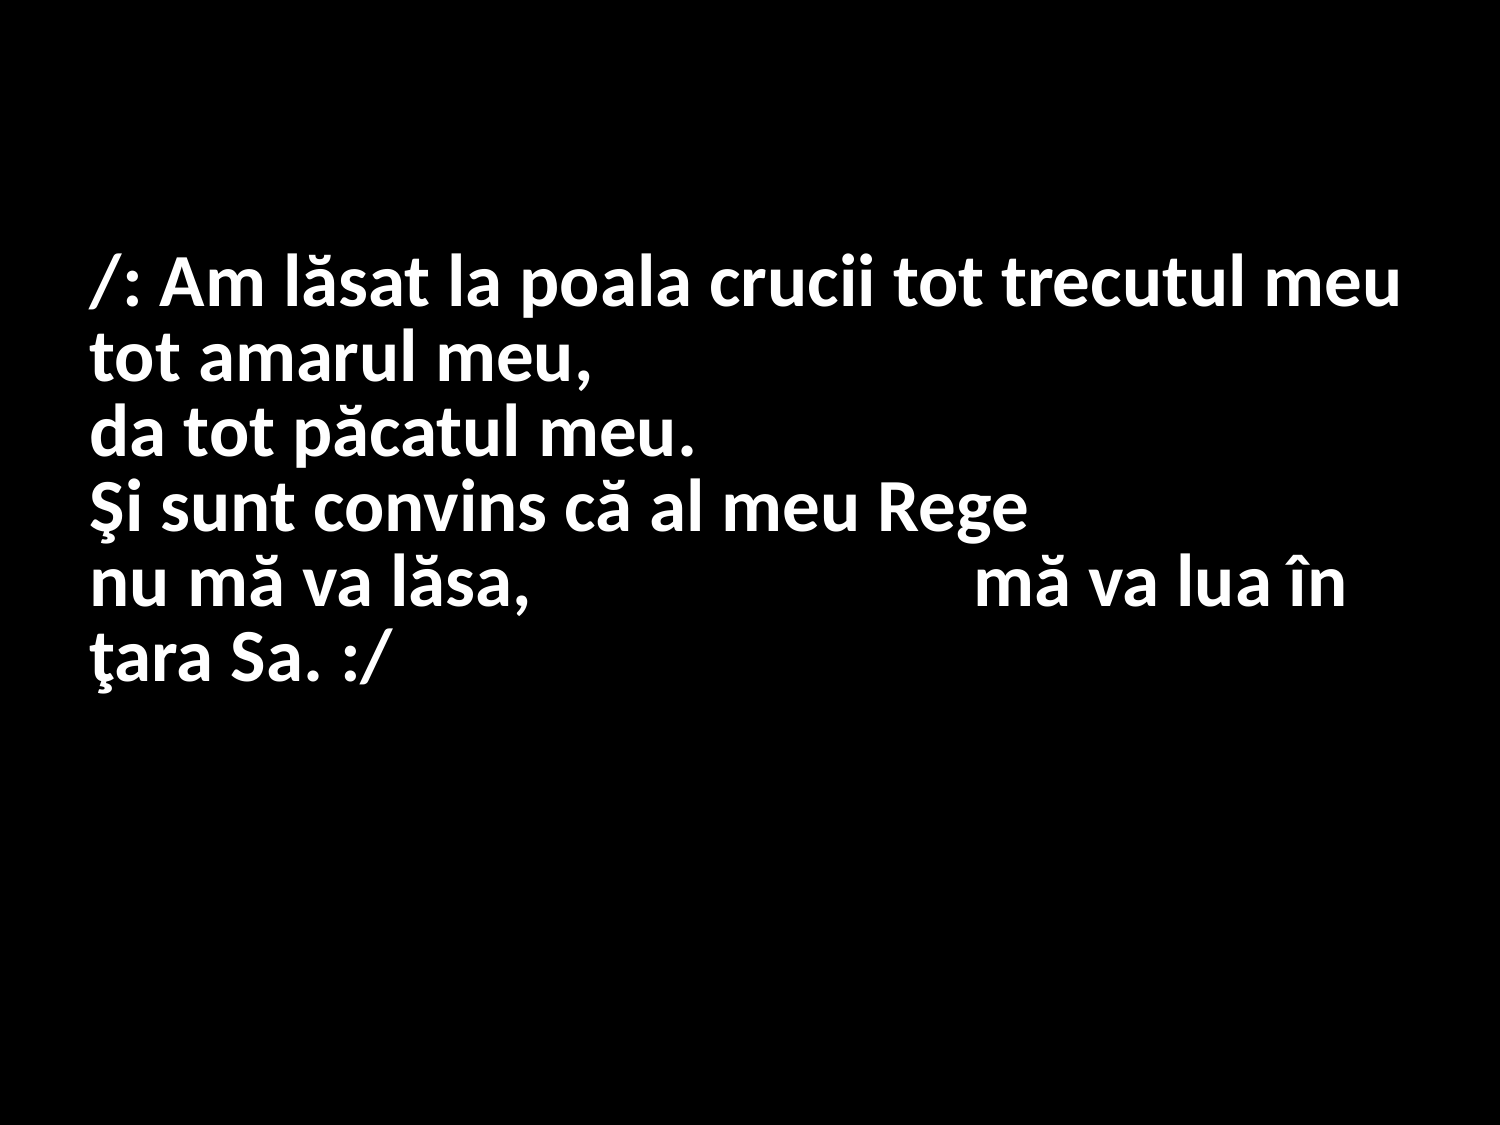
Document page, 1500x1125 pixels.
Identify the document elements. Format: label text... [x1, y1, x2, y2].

title /: Am lăsat la poala crucii tot trecutul meu tot amarul meu, da tot păcatul meu. Şi sunt convins că al meu Rege nu mă va lăsa, mă va lua în ţara Sa. :/ [74, 112, 1500, 763]
